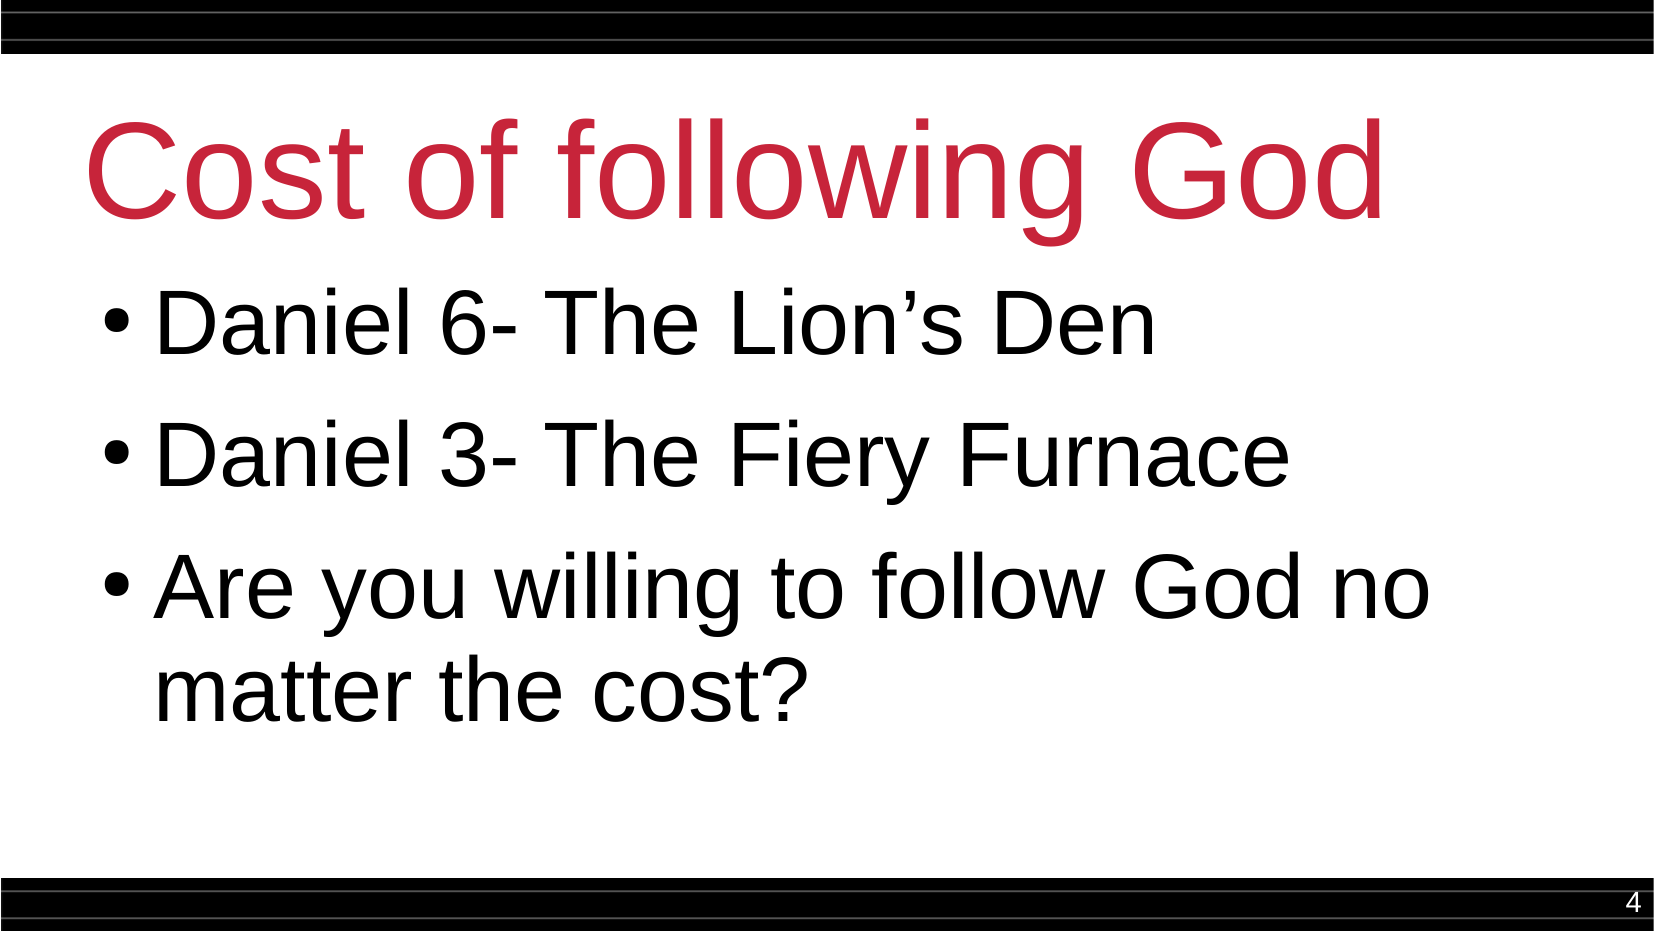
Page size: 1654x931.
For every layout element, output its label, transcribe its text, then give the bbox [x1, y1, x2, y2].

picture [1, 0, 1654, 54]
title Cost of following God [82, 92, 1571, 249]
picture [1, 878, 1654, 931]
list Daniel 6- The Lion’s Den Daniel 3- The Fiery Furnace Are you willing to follow God no matter the cost? [82, 271, 1571, 758]
